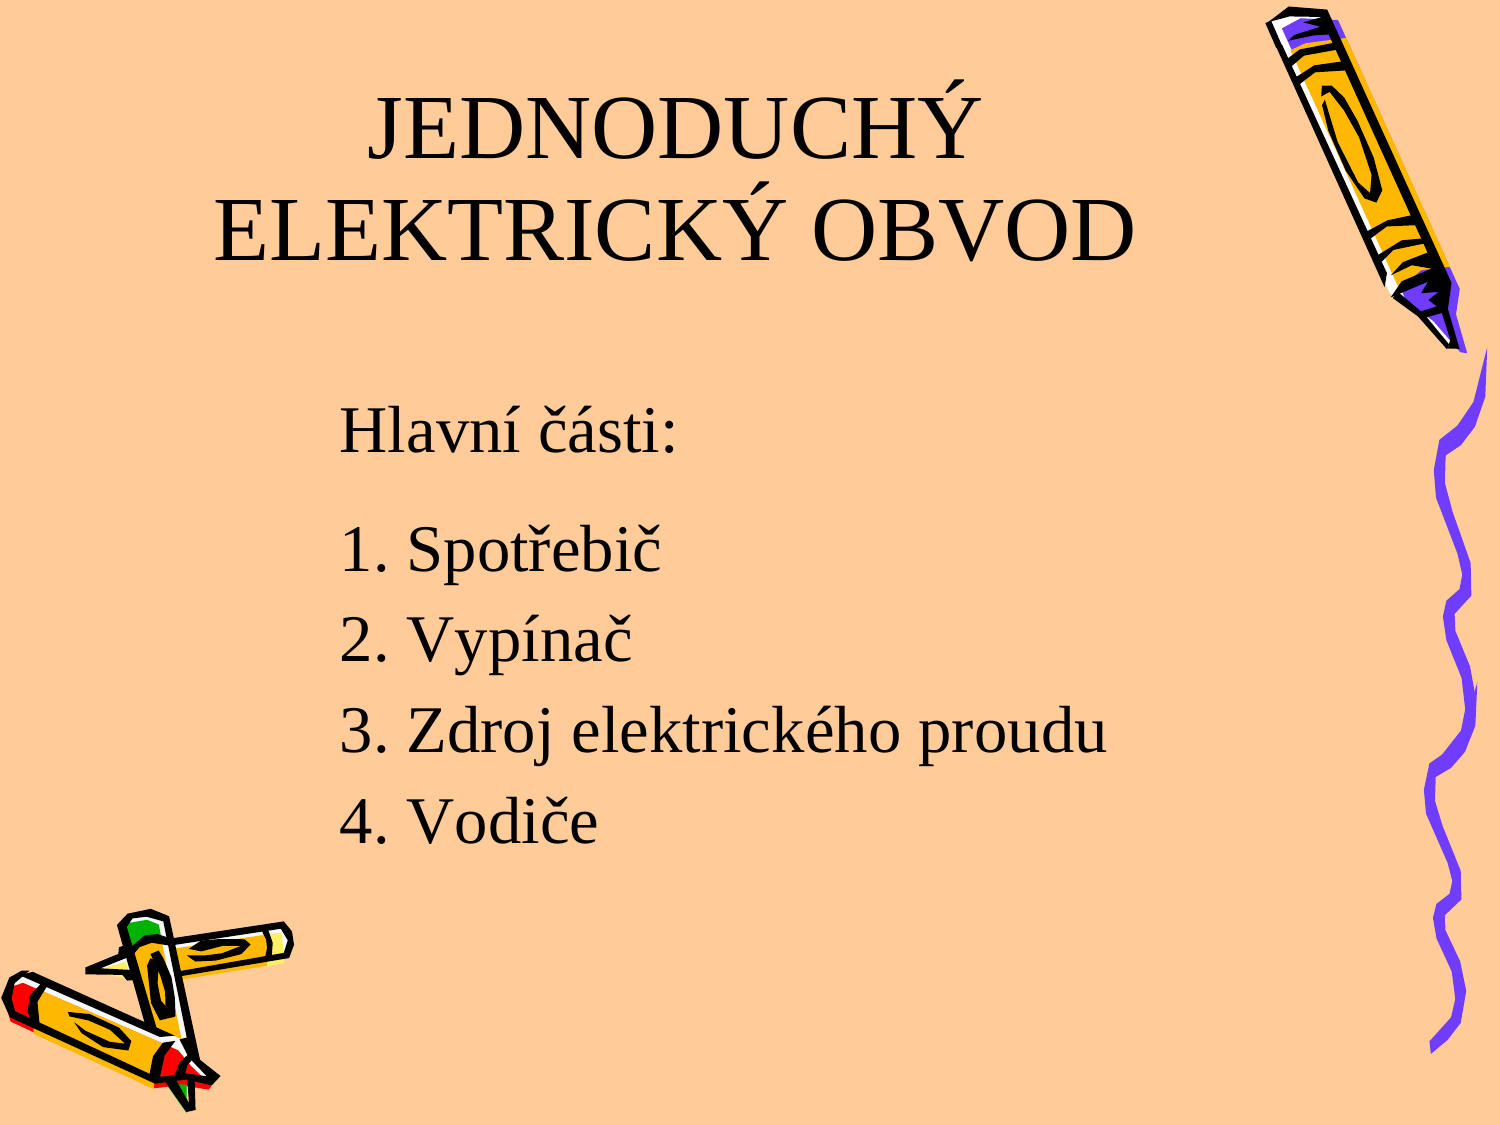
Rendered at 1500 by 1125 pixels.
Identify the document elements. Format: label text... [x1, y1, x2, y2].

list Hlavní části: 1. Spotřebič 2. Vypínač 3. Zdroj elektrického proudu 4. Vodiče [324, 385, 1140, 1047]
title JEDNODUCHÝ ELEKTRICKÝ OBVOD [112, 24, 1240, 288]
